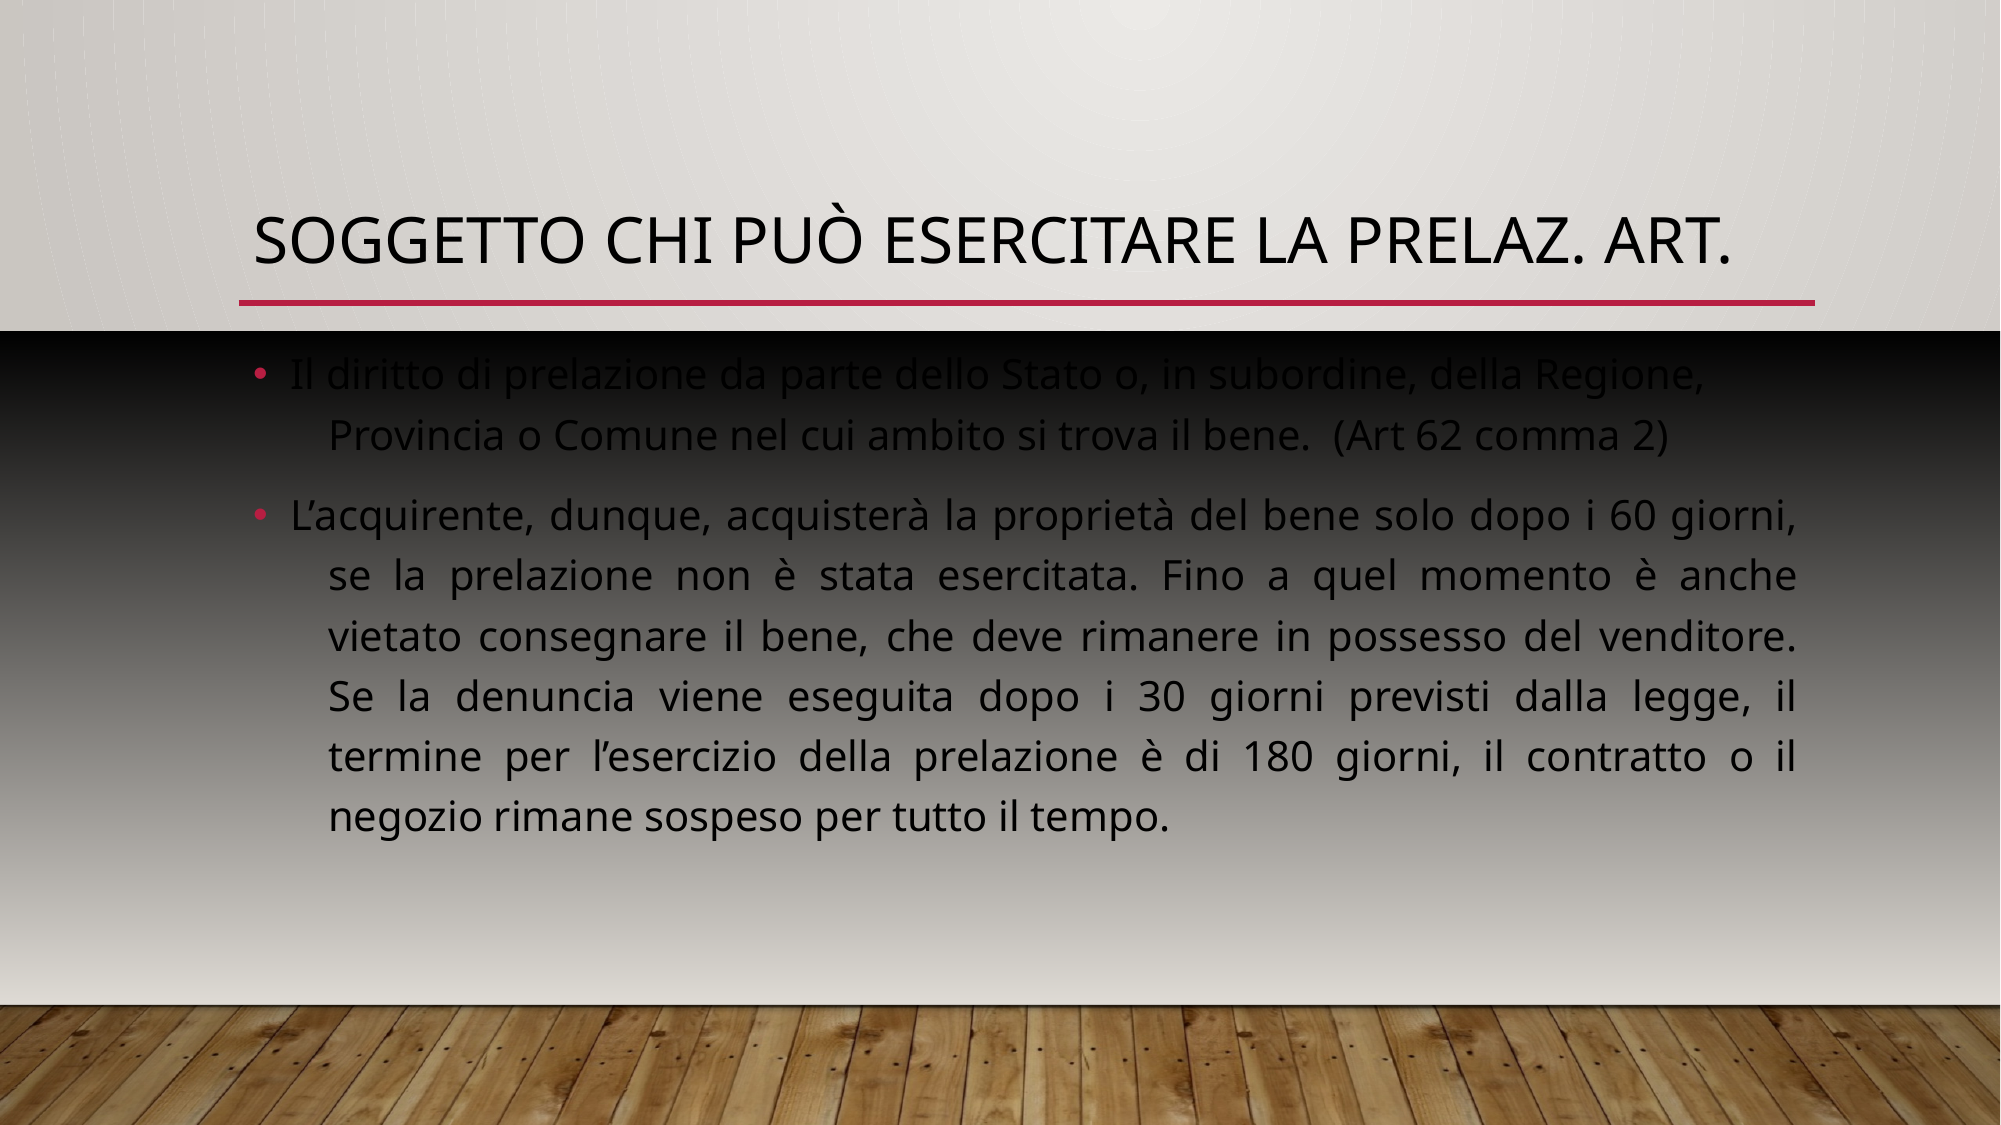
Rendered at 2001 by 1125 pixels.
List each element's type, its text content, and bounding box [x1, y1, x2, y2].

title Soggetto chi può esercitare la prelaz. Art. [238, 131, 1814, 305]
list Il diritto di prelazione da parte dello Stato o, in subordine, della Regione, Provincia o Comune nel cui ambito si trova il bene. (Art 62 comma 2) L’acquirente, dunque, acquisterà la proprietà del bene solo dopo i 60 giorni, se la prelazione non è stata esercitata. Fino a quel momento è anche vietato consegnare il bene, che deve rimanere in possesso del venditore. Se la denuncia viene eseguita dopo i 30 giorni previsti dalla legge, il termine per l’esercizio della prelazione è di 180 giorni, il contratto o il negozio rimane sospeso per tutto il tempo. [238, 330, 1814, 897]
